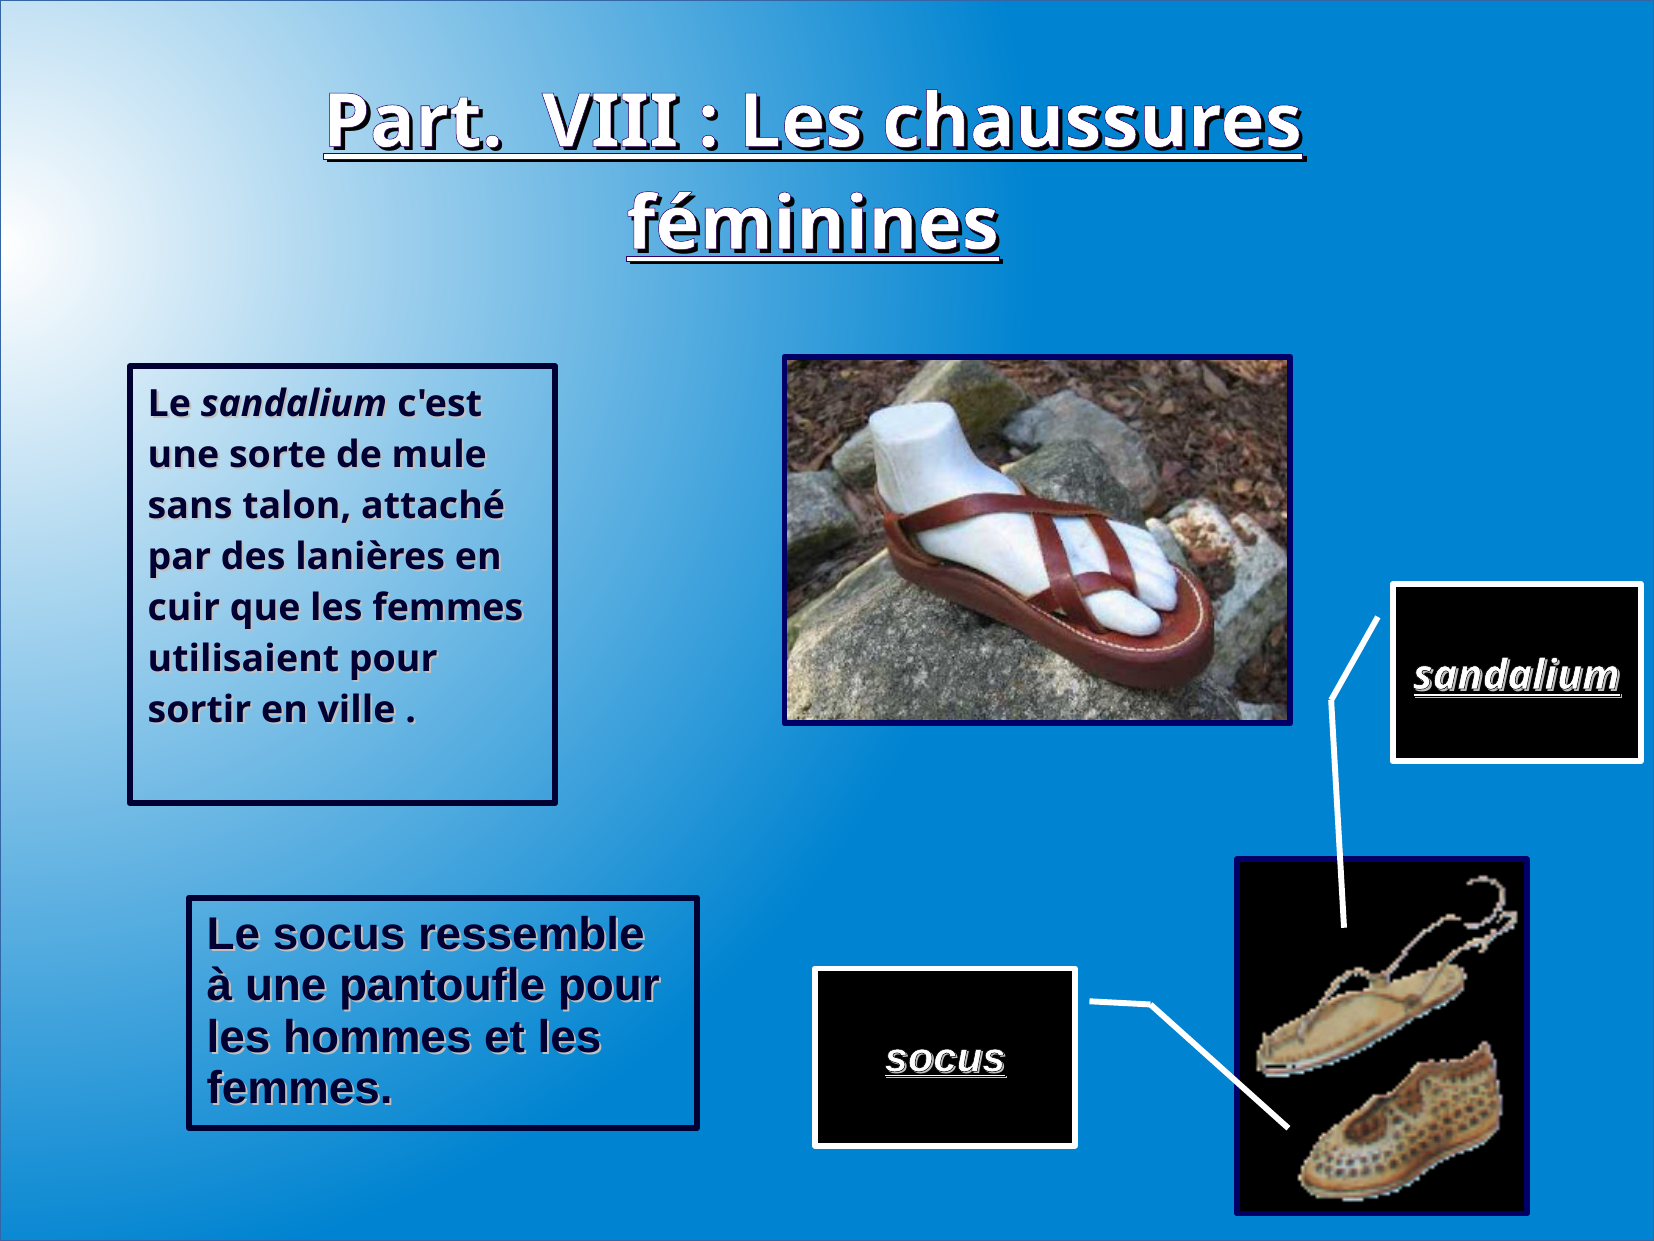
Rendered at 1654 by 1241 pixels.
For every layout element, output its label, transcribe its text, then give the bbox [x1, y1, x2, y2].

text_box sandalium [1393, 584, 1641, 761]
picture [1240, 862, 1524, 1211]
text_box Part. VIII : Les chaussures féminines [137, 59, 1489, 195]
text_box Le socus ressemble à une pantoufle pour les hommes et les femmes. [188, 897, 697, 1128]
text_box Le sandalium c'est une sorte de mule sans talon, attaché par des lanières en cuir que les femmes utilisaient pour sortir en ville . [129, 366, 556, 804]
picture [787, 359, 1288, 721]
text_box socus [815, 969, 1075, 1146]
text_box [0, 0, 1654, 1241]
